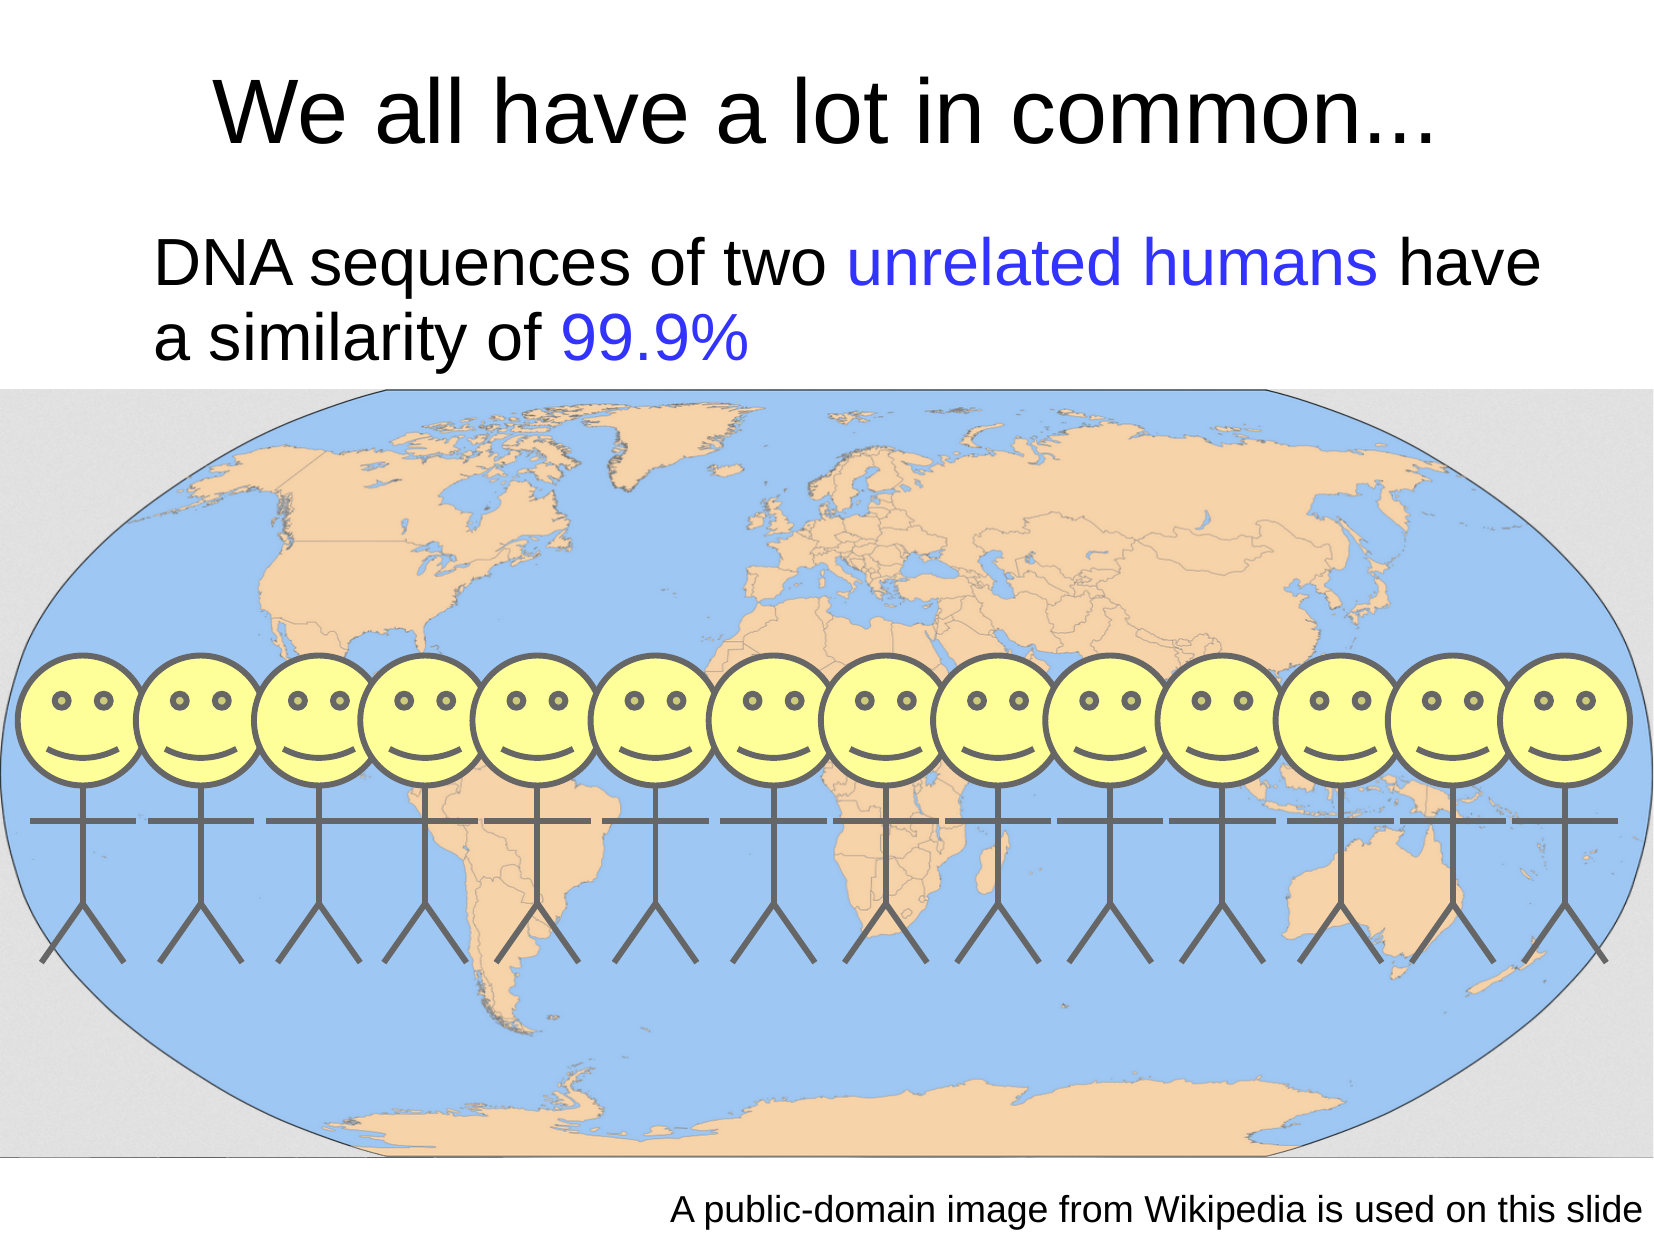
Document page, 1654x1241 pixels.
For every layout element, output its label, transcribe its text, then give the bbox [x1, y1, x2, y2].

list DNA sequences of two unrelated humans have a similarity of 99.9% [82, 225, 1571, 389]
title We all have a lot in common... [82, 8, 1571, 216]
text_box [17, 655, 1630, 786]
picture [0, 389, 1654, 1158]
text_box A public-domain image from Wikipedia is used on this slide [655, 1181, 1654, 1239]
